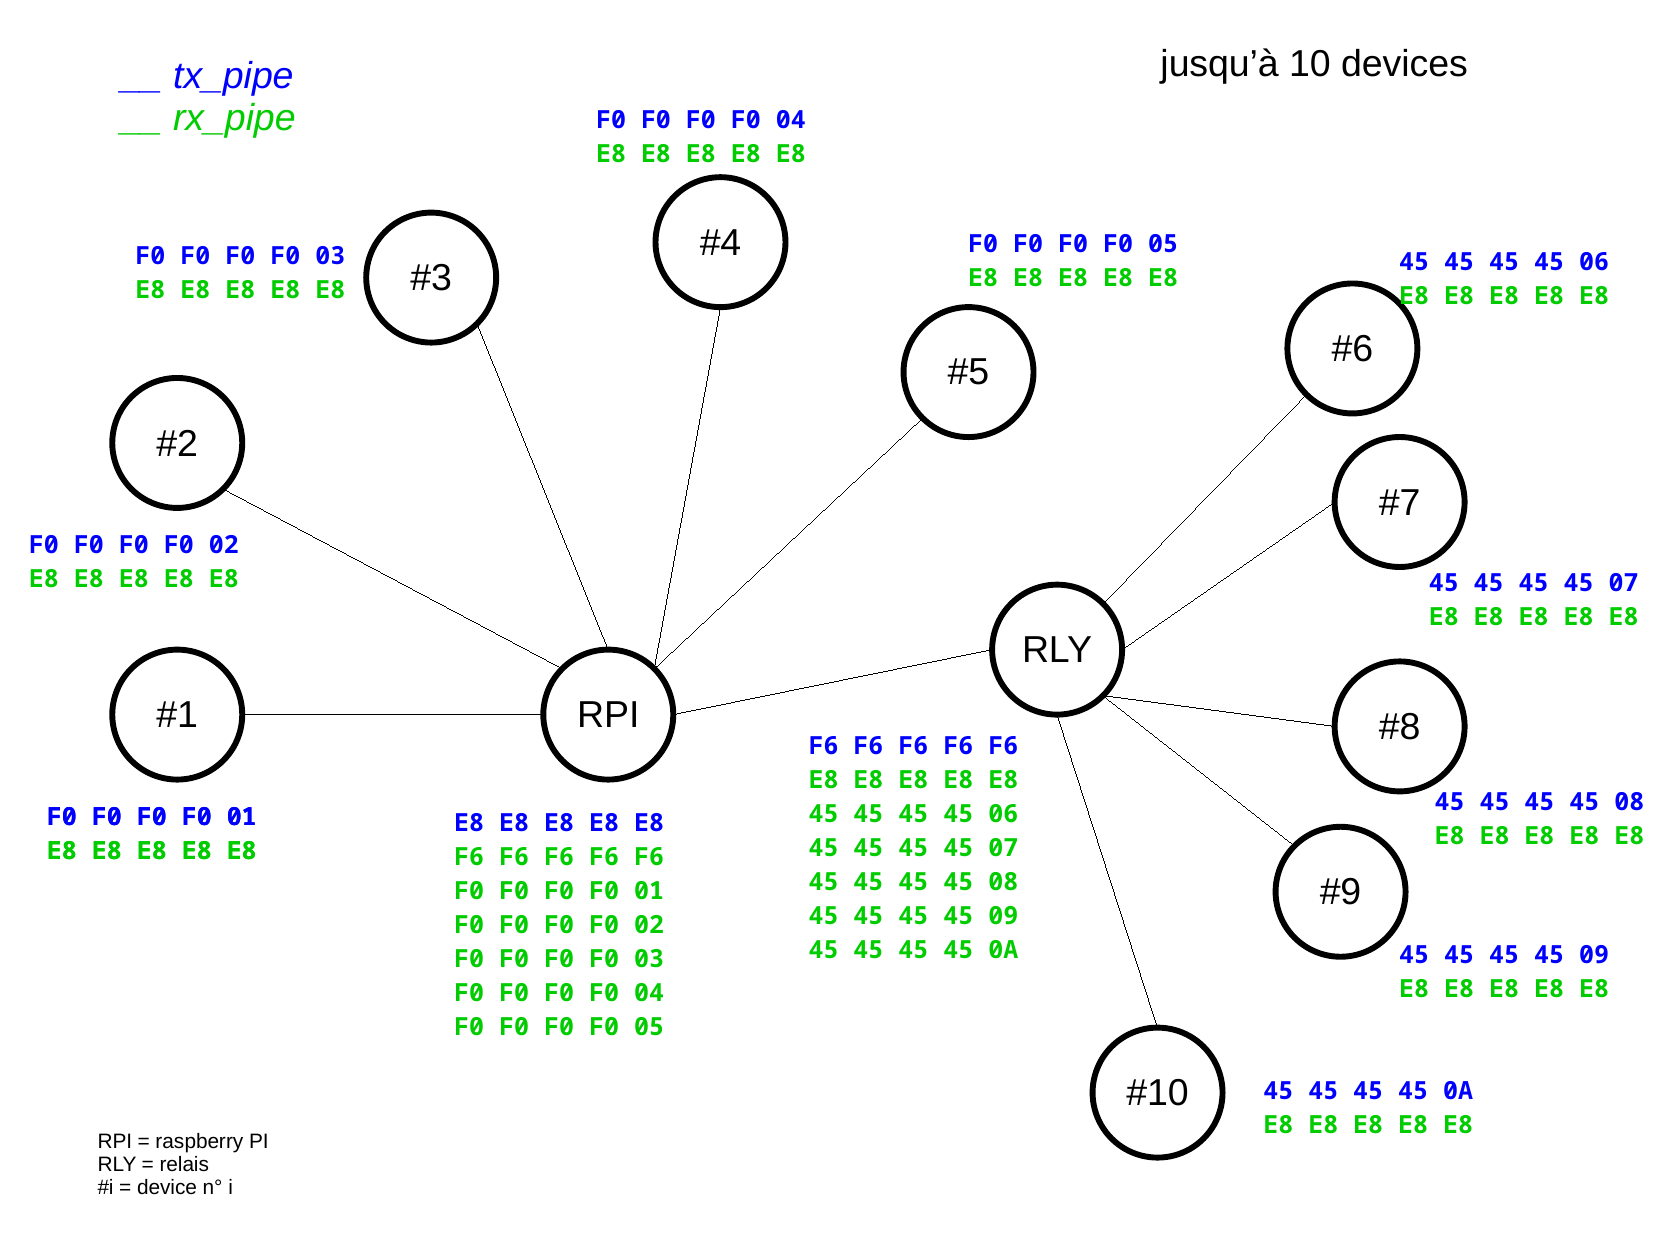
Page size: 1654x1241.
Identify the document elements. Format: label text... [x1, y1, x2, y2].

text_box #1 [112, 649, 243, 780]
text_box #2 [112, 377, 243, 508]
text_box RPI [543, 649, 674, 780]
text_box #4 [655, 177, 786, 308]
text_box __ tx_pipe __ rx_pipe [106, 47, 311, 147]
text_box F6 F6 F6 F6 F6 E8 E8 E8 E8 E8 45 45 45 45 06 45 45 45 45 07 45 45 45 45 08 45 45 45 45 09 45 45 45 45 0A [793, 720, 1034, 944]
text_box #6 [1287, 283, 1418, 414]
text_box #9 [1275, 826, 1406, 957]
text_box jusqu’à 10 devices [1145, 35, 1595, 93]
text_box #8 [1334, 661, 1465, 792]
text_box 45 45 45 45 07 E8 E8 E8 E8 E8 [1413, 557, 1654, 632]
text_box F0 F0 F0 F0 01 E8 E8 E8 E8 E8 [32, 791, 272, 866]
text_box 45 45 45 45 09 E8 E8 E8 E8 E8 [1384, 929, 1625, 1004]
text_box #3 [366, 212, 497, 343]
text_box #5 [903, 307, 1034, 438]
text_box F0 F0 F0 F0 02 E8 E8 E8 E8 E8 [14, 519, 254, 595]
text_box 45 45 45 45 06 E8 E8 E8 E8 E8 [1384, 236, 1625, 311]
text_box RLY [992, 584, 1123, 715]
text_box E8 E8 E8 E8 E8 F6 F6 F6 F6 F6 F0 F0 F0 F0 01 F0 F0 F0 F0 02 F0 F0 F0 F0 03 F0 F0 F0 F0 04 F0 F0 F0 F0 05 [439, 797, 680, 1021]
text_box #7 [1334, 437, 1465, 567]
text_box F0 F0 F0 F0 04 E8 E8 E8 E8 E8 [581, 94, 821, 170]
text_box #10 [1092, 1027, 1223, 1158]
text_box RPI = raspberry PI RLY = relais #i = device n° i [82, 1122, 284, 1207]
text_box F0 F0 F0 F0 03 E8 E8 E8 E8 E8 [120, 230, 361, 305]
text_box 45 45 45 45 08 E8 E8 E8 E8 E8 [1419, 776, 1654, 851]
text_box 45 45 45 45 0A E8 E8 E8 E8 E8 [1248, 1065, 1489, 1140]
text_box F0 F0 F0 F0 05 E8 E8 E8 E8 E8 [953, 218, 1193, 294]
